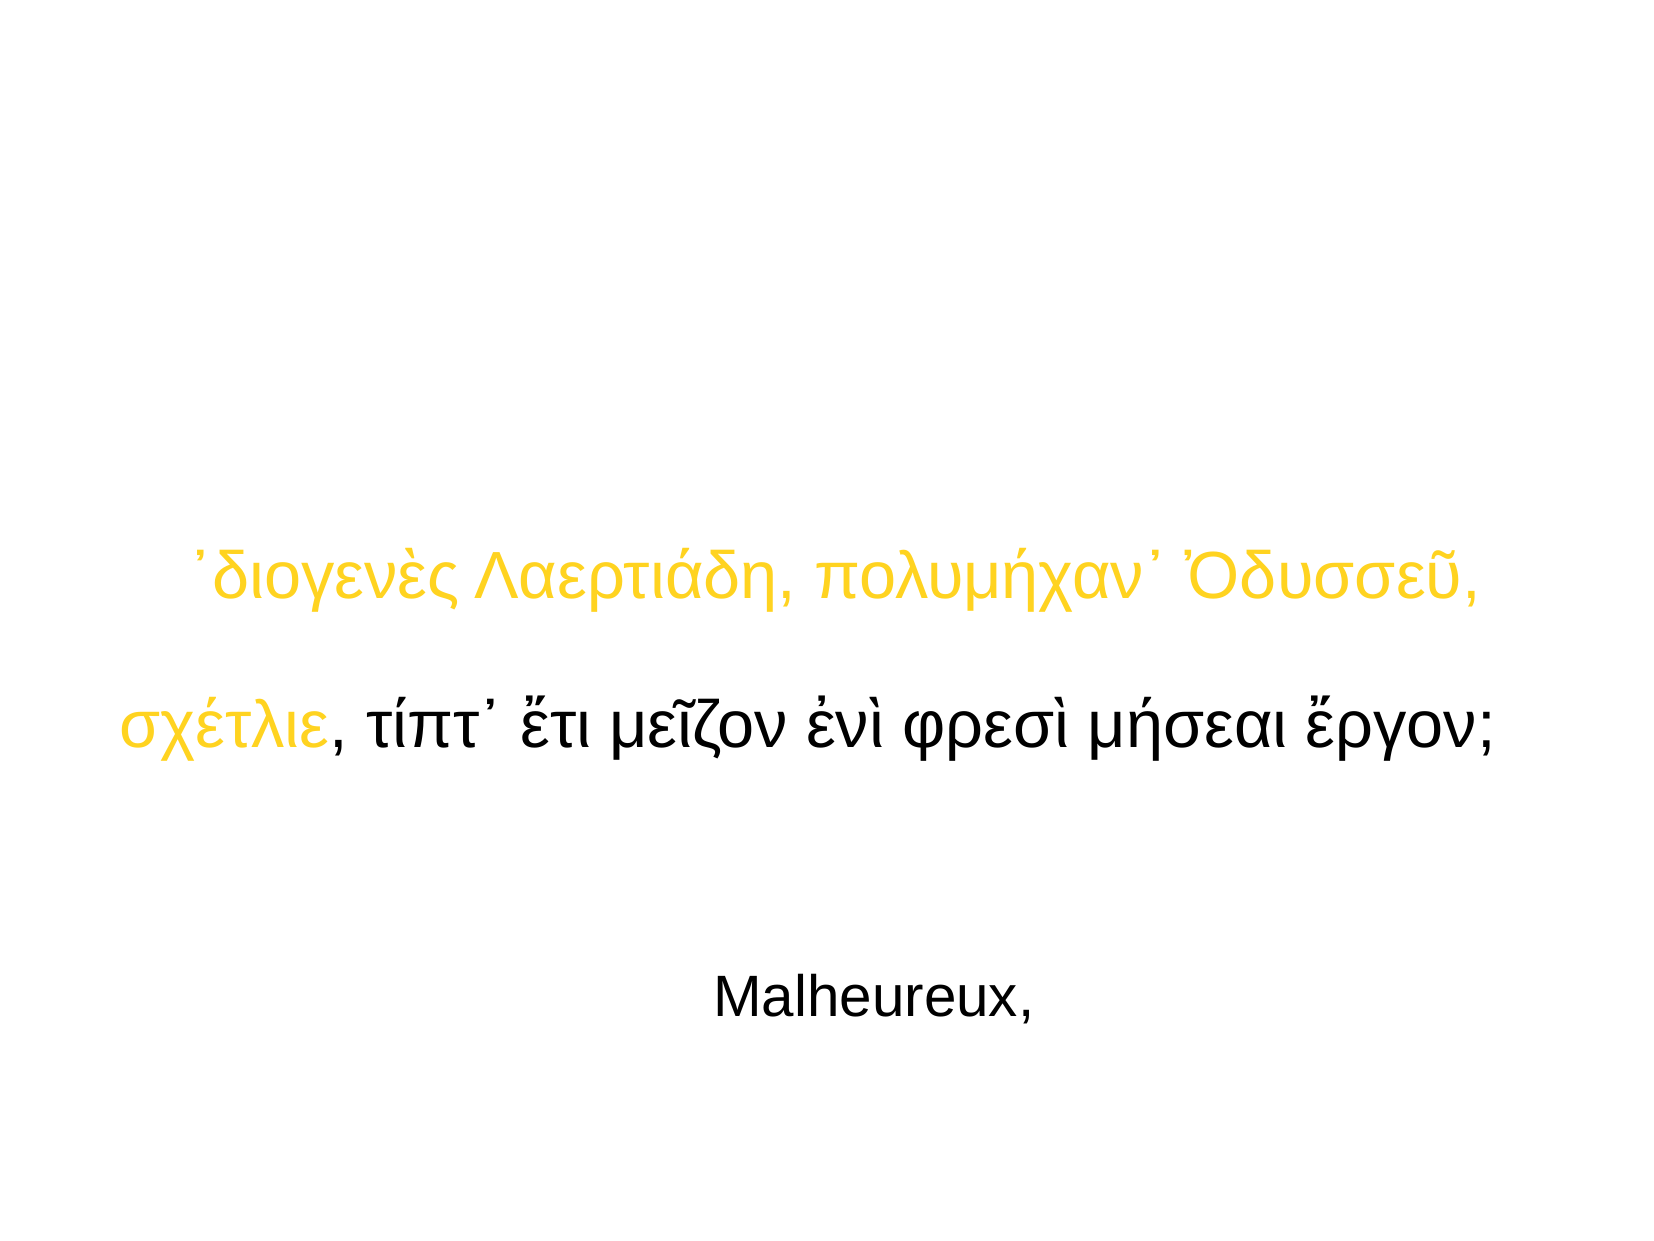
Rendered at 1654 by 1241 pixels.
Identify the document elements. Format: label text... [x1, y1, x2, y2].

subtitle ᾽διογενὲς Λαερτιάδη, πολυμήχαν᾽ Ὀδυσσεῦ, σχέτλιε, τίπτ᾽ ἔτι μεῖζον ἐνὶ φρεσὶ μήσεαι ἔργον; [82, 290, 1571, 1010]
text_box Malheureux, [519, 956, 1229, 1037]
